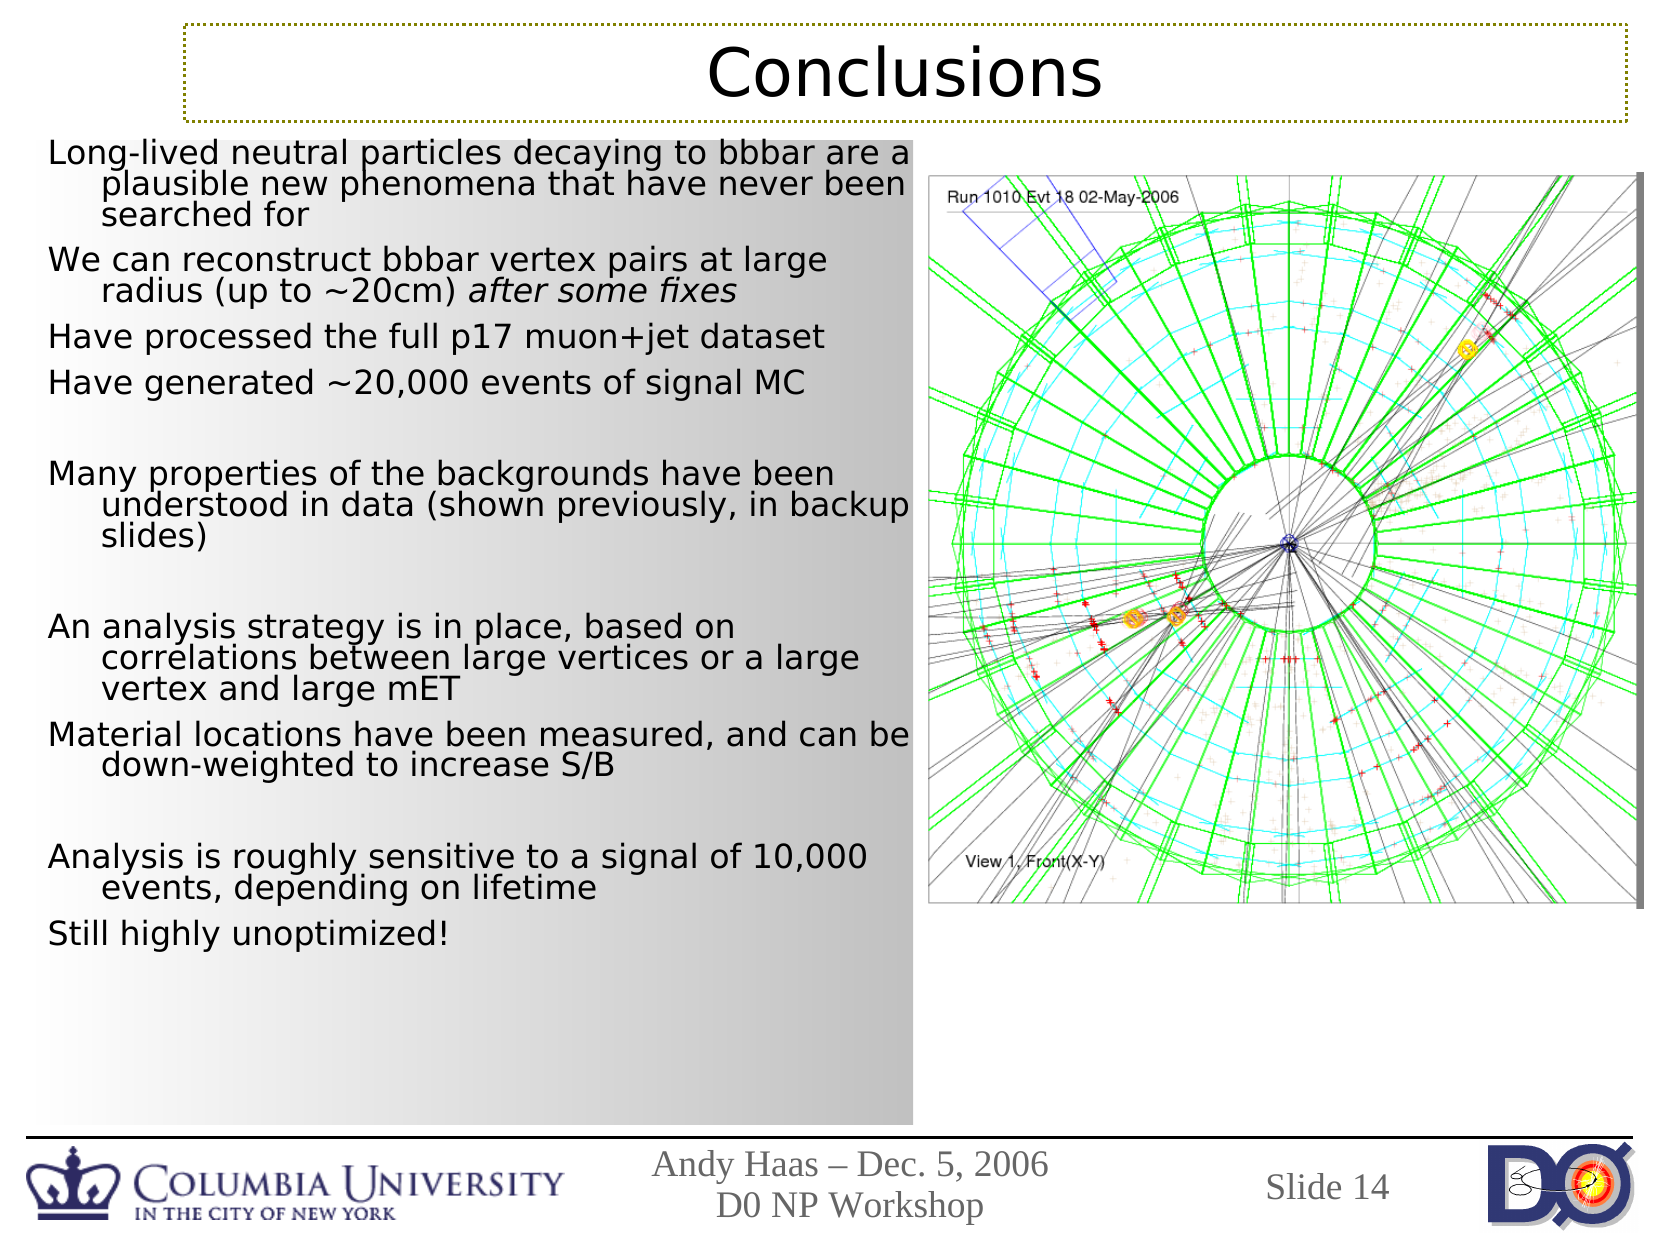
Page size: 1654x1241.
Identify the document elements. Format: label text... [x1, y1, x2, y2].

picture [924, 172, 1644, 909]
picture [1479, 1140, 1639, 1233]
picture [26, 1146, 565, 1220]
list Long-lived neutral particles decaying to bbbar are a plausible new phenomena that have never been searched for We can reconstruct bbbar vertex pairs at large radius (up to ~20cm) after some fixes Have processed the full p17 muon+jet dataset Have generated ~20,000 events of signal MC Many properties of the backgrounds have been understood in data (shown previously, in backup slides) An analysis strategy is in place, based on correlations between large vertices or a large vertex and large mET Material locations have been measured, and can be down-weighted to increase S/B Analysis is roughly sensitive to a signal of 10,000 events, depending on lifetime Still highly unoptimized! [30, 140, 914, 1125]
title Conclusions [184, 24, 1627, 122]
